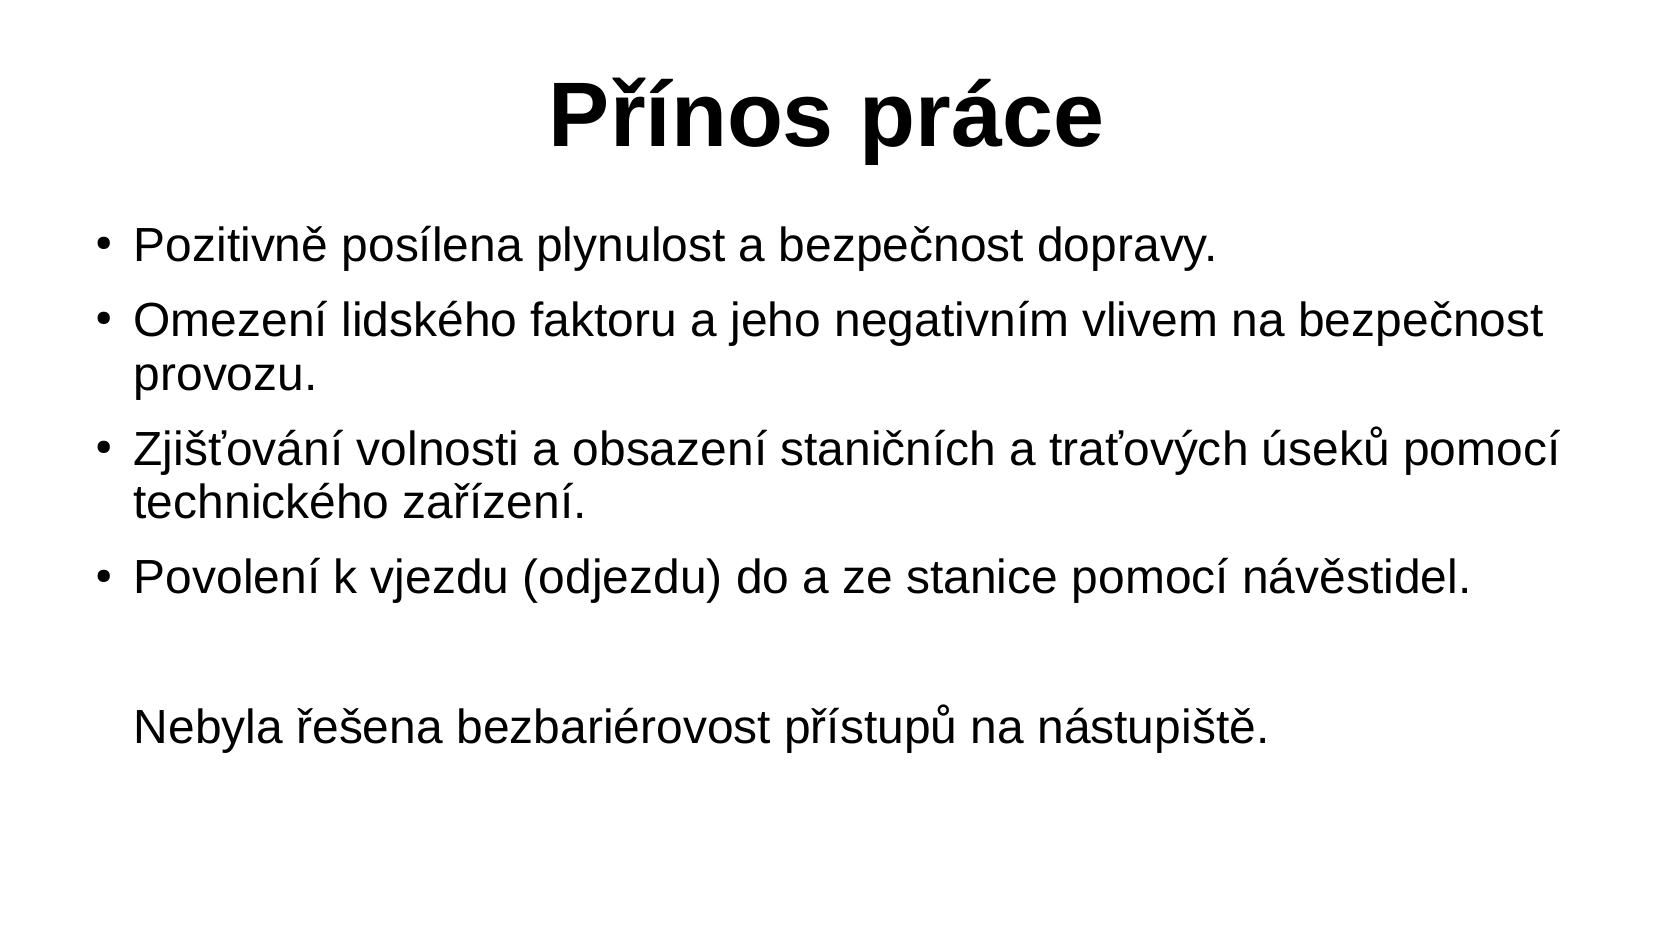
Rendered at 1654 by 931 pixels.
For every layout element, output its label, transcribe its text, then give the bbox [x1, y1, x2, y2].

title Přínos práce [82, 37, 1571, 193]
list Pozitivně posílena plynulost a bezpečnost dopravy. Omezení lidského faktoru a jeho negativním vlivem na bezpečnost provozu. Zjišťování volnosti a obsazení staničních a traťových úseků pomocí technického zařízení. Povolení k vjezdu (odjezdu) do a ze stanice pomocí návěstidel. Nebyla řešena bezbariérovost přístupů na nástupiště. [82, 217, 1571, 758]
